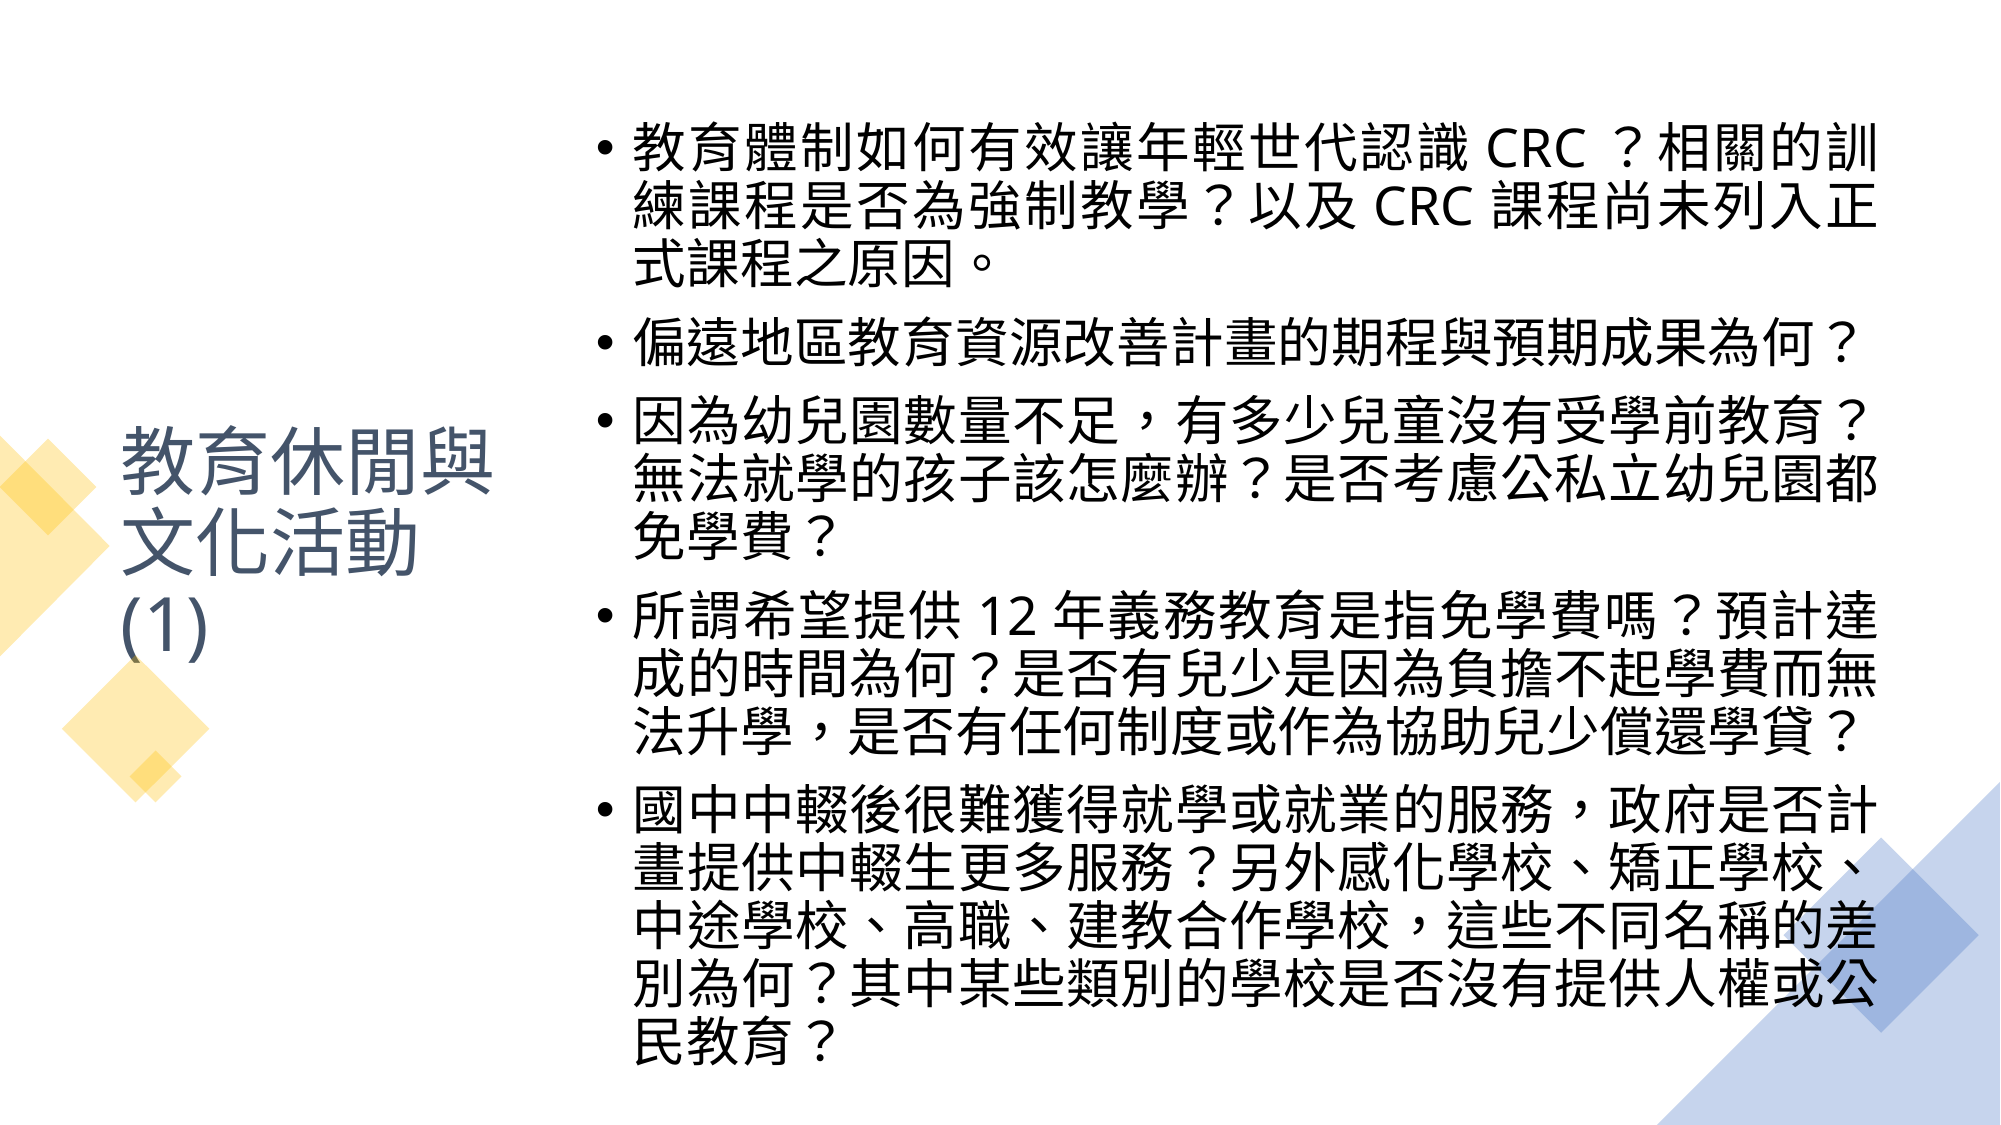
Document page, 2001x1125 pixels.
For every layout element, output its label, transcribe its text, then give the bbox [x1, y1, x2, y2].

list 教育體制如何有效讓年輕世代認識CRC？相關的訓練課程是否為強制教學？以及CRC課程尚未列入正式課程之原因。 偏遠地區教育資源改善計畫的期程與預期成果為何？ 因為幼兒園數量不足，有多少兒童沒有受學前教育？無法就學的孩子該怎麼辦？是否考慮公私立幼兒園都免學費？ 所謂希望提供12年義務教育是指免學費嗎？預計達成的時間為何？是否有兒少是因為負擔不起學費而無法升學，是否有任何制度或作為協助兒少償還學貸？ 國中中輟後很難獲得就學或就業的服務，政府是否計畫提供中輟生更多服務？另外感化學校、矯正學校、中途學校、高職、建教合作學校，這些不同名稱的差別為何？其中某些類別的學校是否沒有提供人權或公民教育？ [580, 105, 1895, 1090]
text_box [0, 0, 2000, 1125]
title 教育休閒與文化活動(1) [105, 101, 538, 990]
